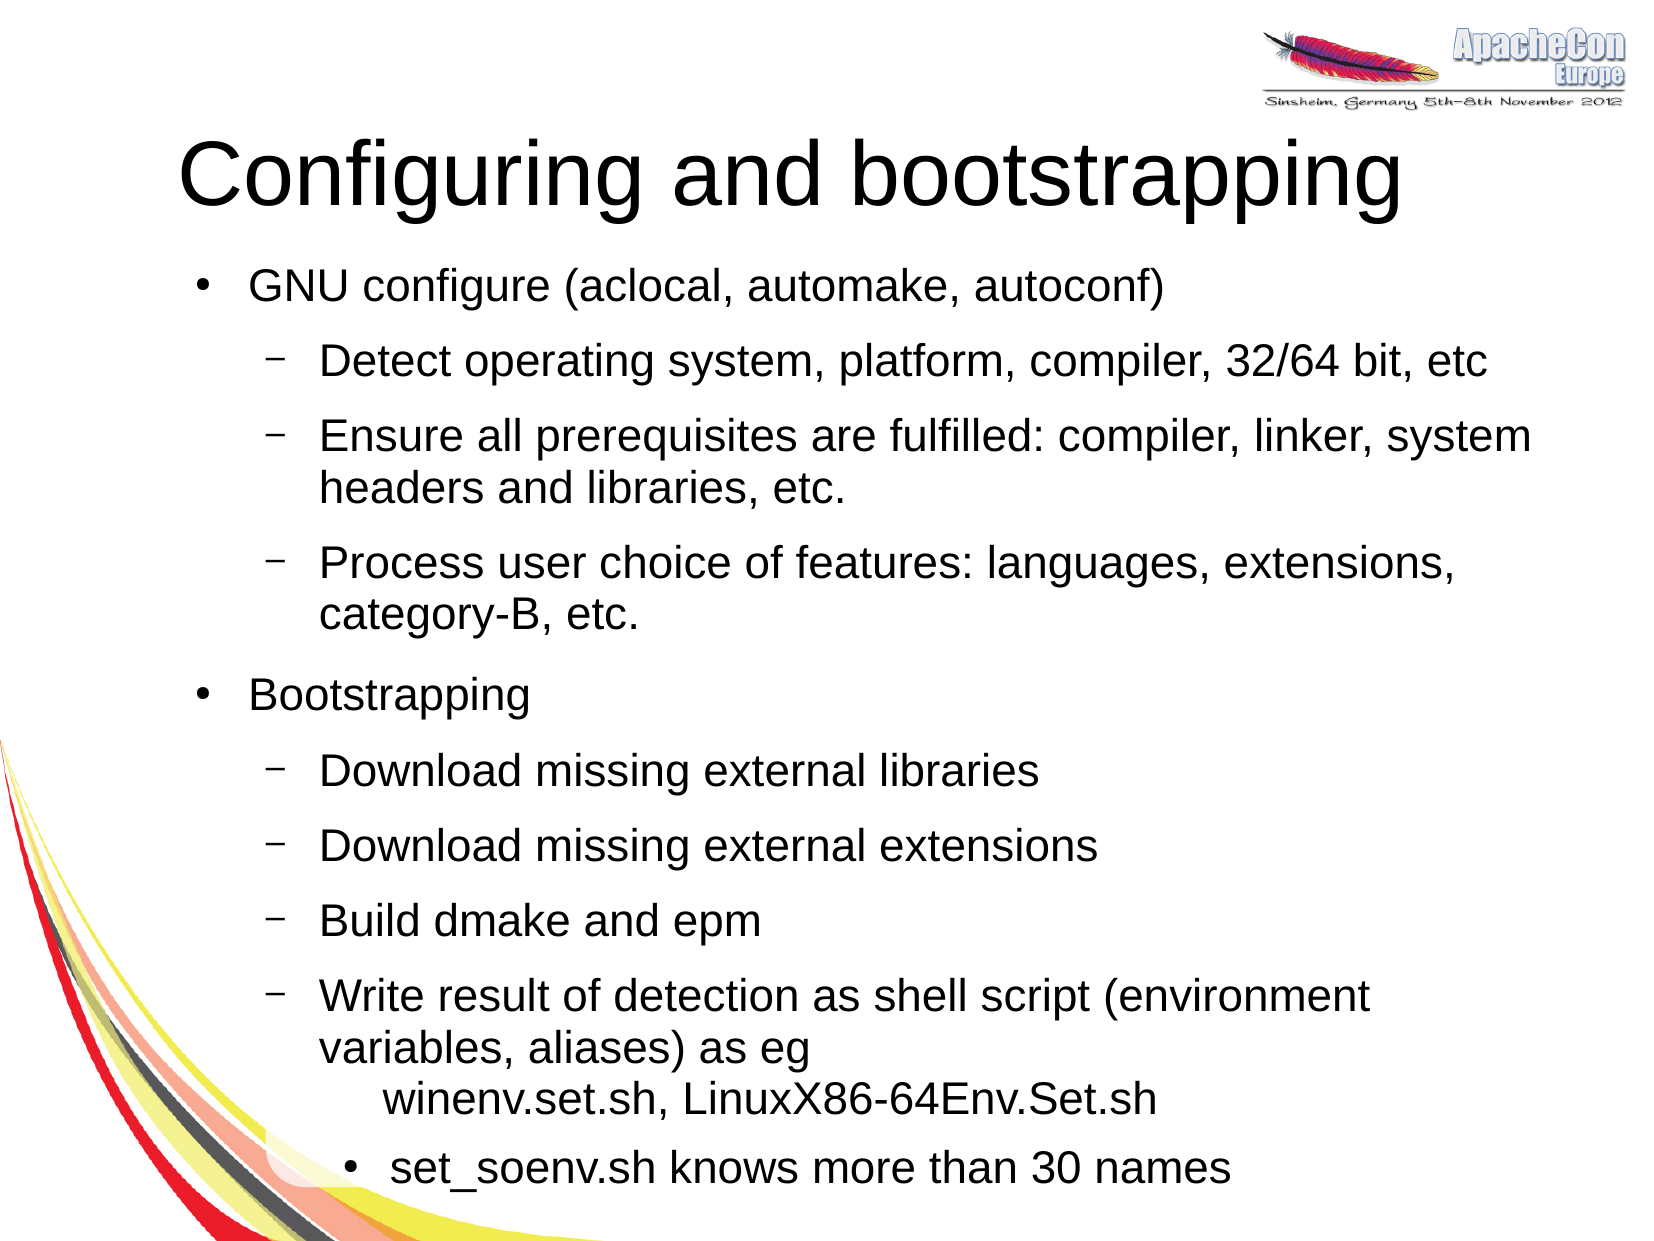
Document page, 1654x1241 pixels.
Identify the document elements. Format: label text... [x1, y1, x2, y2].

picture [0, 0, 1654, 1241]
title Configuring and bootstrapping [177, 118, 1536, 231]
list GNU configure (aclocal, automake, autoconf) Detect operating system, platform, compiler, 32/64 bit, etc Ensure all prerequisites are fulfilled: compiler, linker, system headers and libraries, etc. Process user choice of features: languages, extensions, category-B, etc. Bootstrapping Download missing external libraries Download missing external extensions Build dmake and epm Write result of detection as shell script (environment variables, aliases) as eg winenv.set.sh, LinuxX86-64Env.Set.sh set_soenv.sh knows more than 30 names [177, 259, 1536, 1191]
